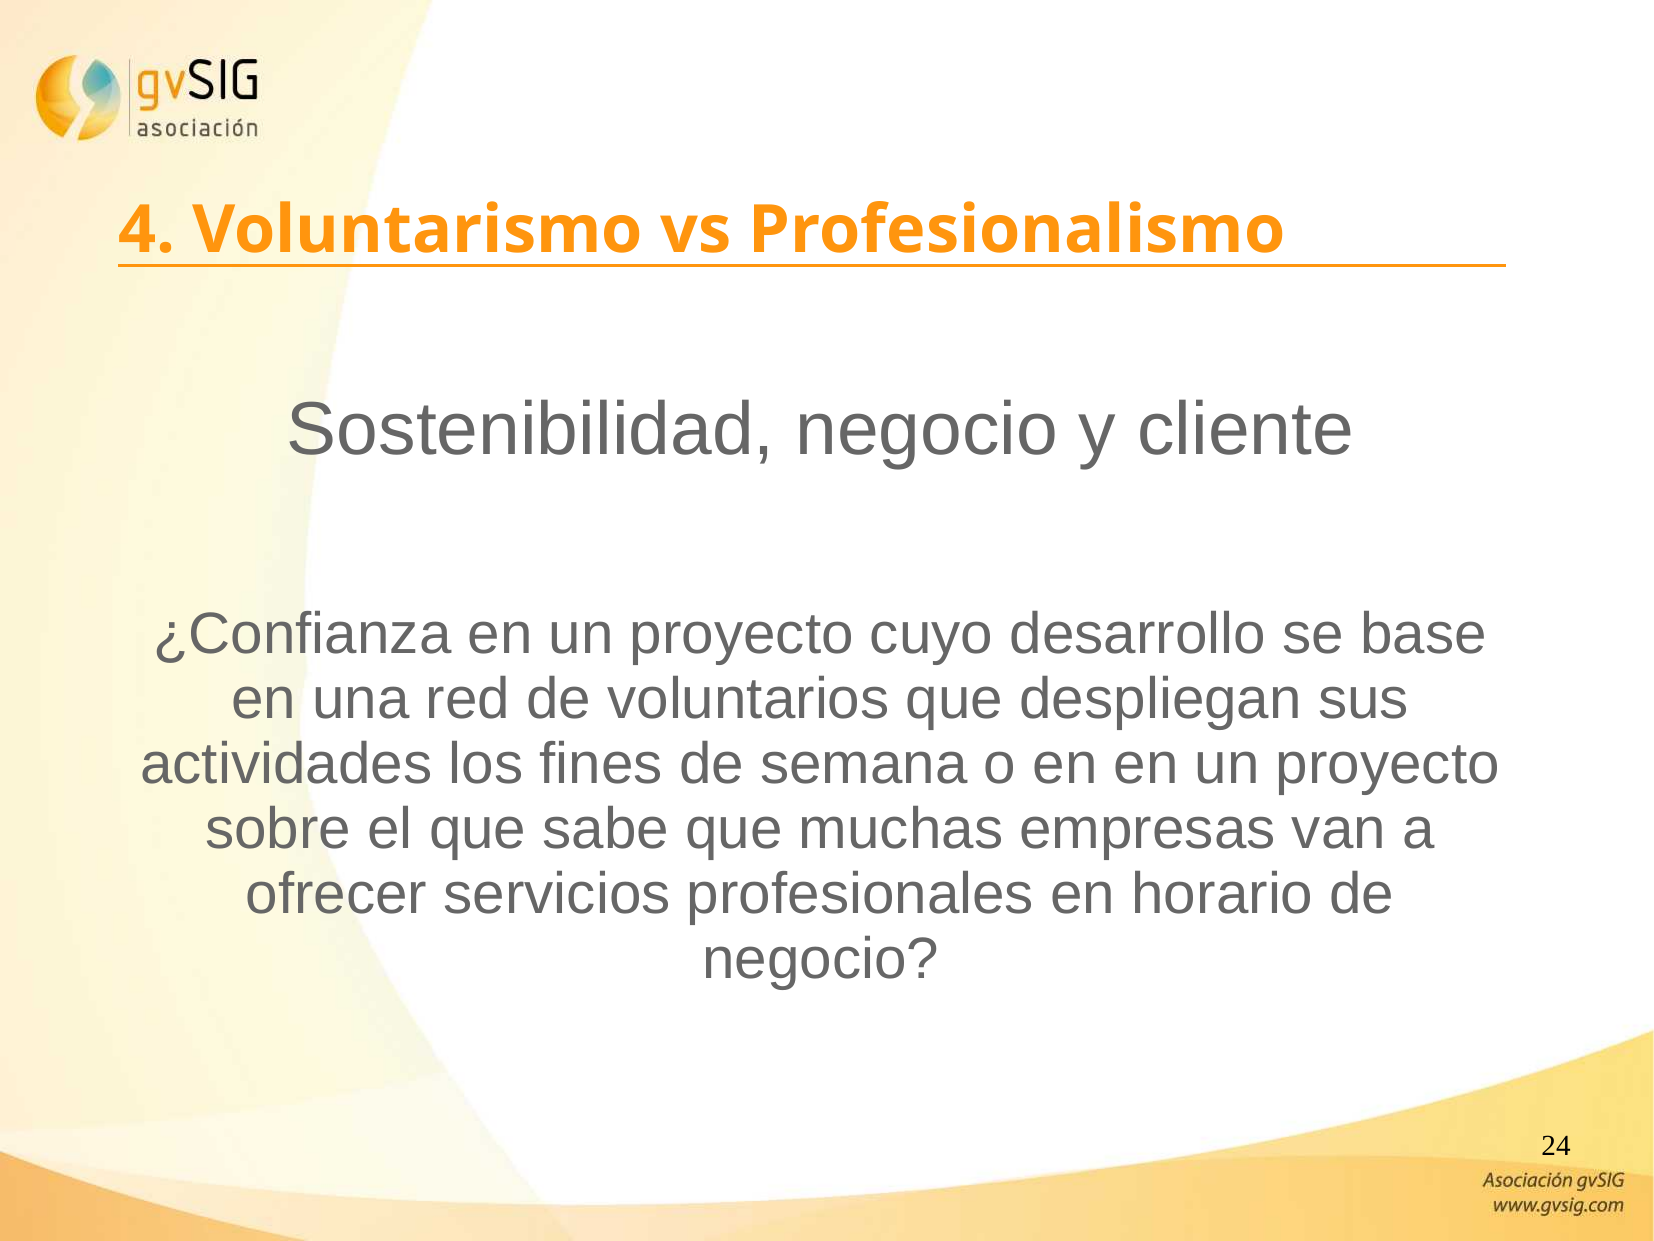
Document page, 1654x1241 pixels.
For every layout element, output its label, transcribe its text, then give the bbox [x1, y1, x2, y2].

picture [0, 0, 1654, 1241]
text_box Sostenibilidad, negocio y cliente ¿Confianza en un proyecto cuyo desarrollo se base en una red de voluntarios que despliegan sus actividades los fines de semana o en en un proyecto sobre el que sabe que muchas empresas van a ofrecer servicios profesionales en horario de negocio? [112, 378, 1530, 1166]
title 4. Voluntarismo vs Profesionalismo [118, 177, 1607, 276]
